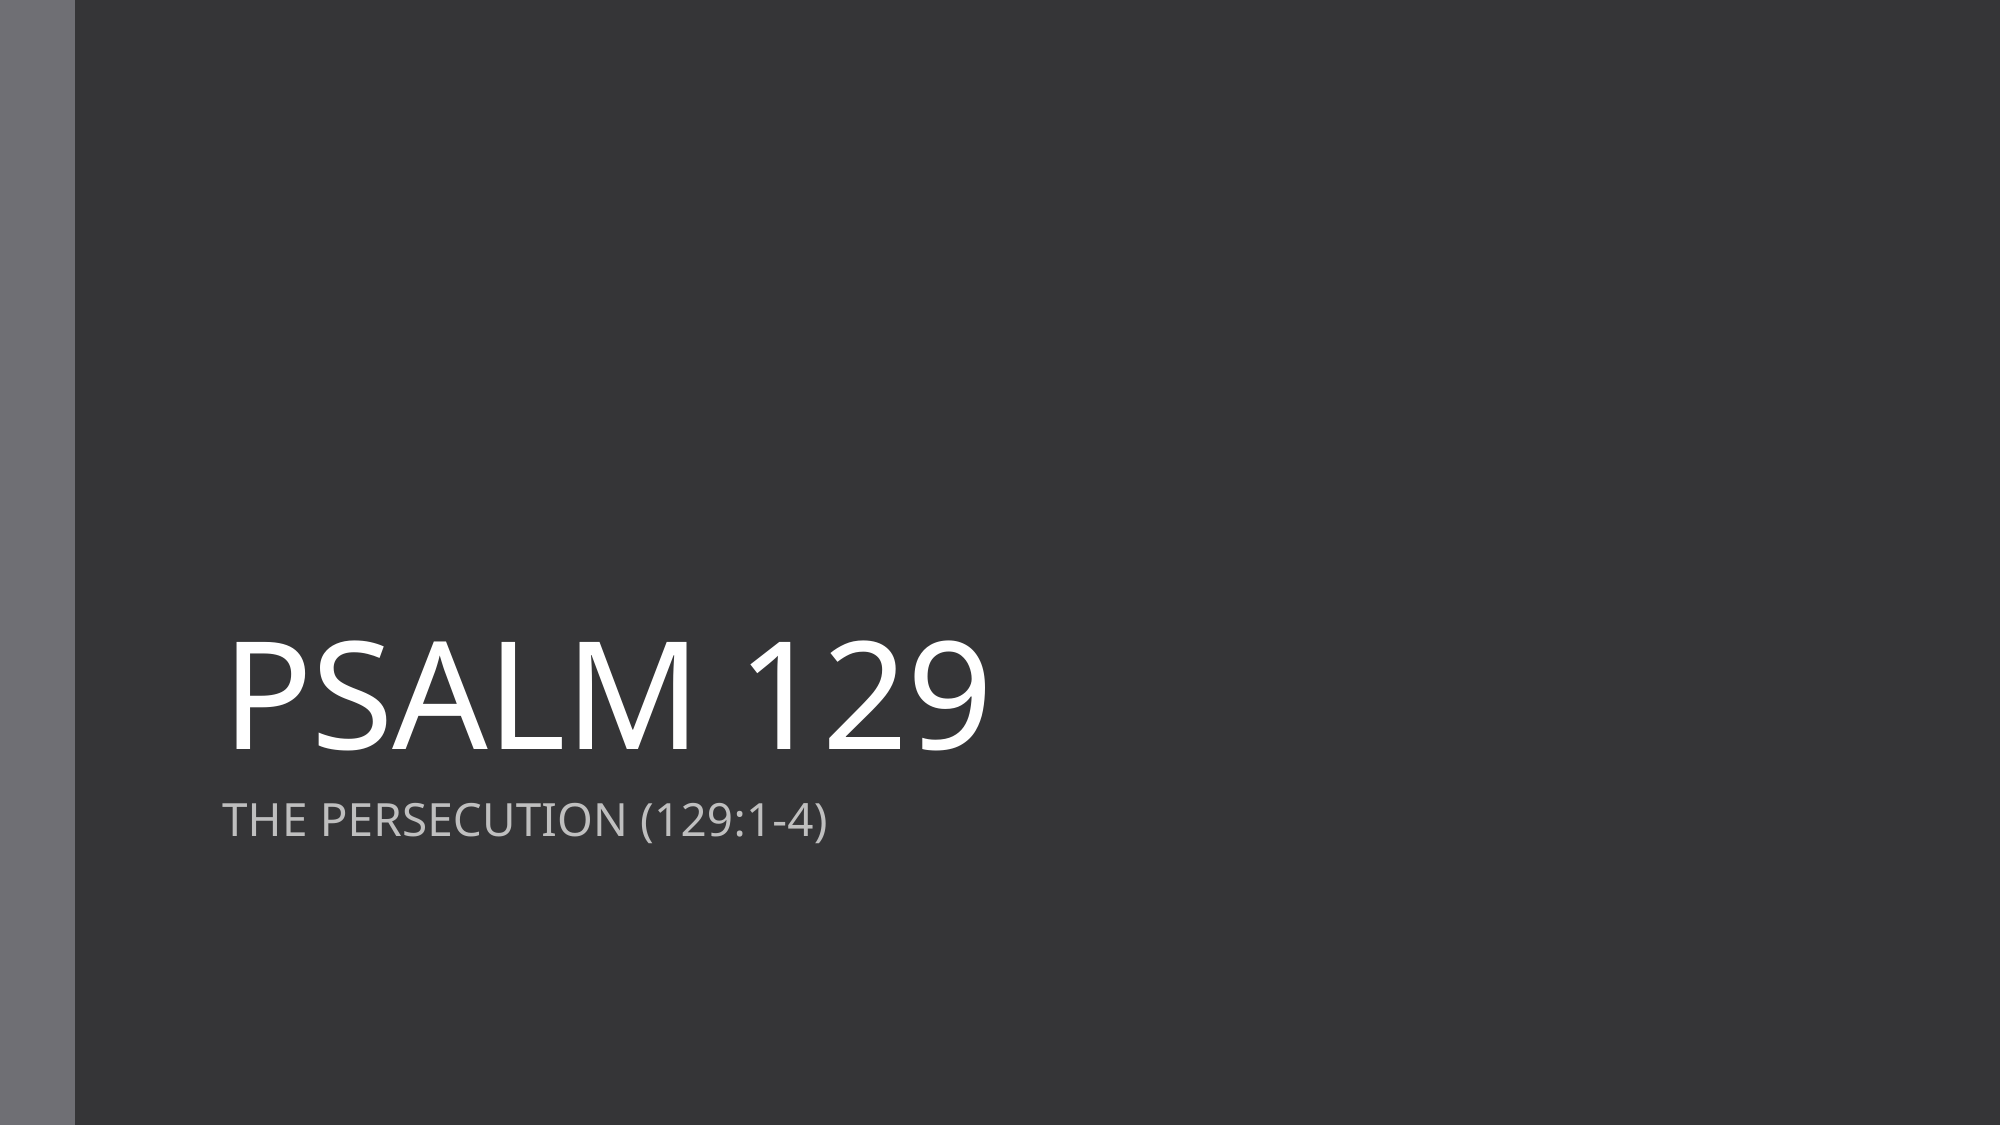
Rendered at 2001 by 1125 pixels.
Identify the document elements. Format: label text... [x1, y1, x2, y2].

title PSALM 129 [206, 124, 1752, 787]
subtitle THE PERSECUTION (129:1-4) [206, 787, 1752, 1066]
